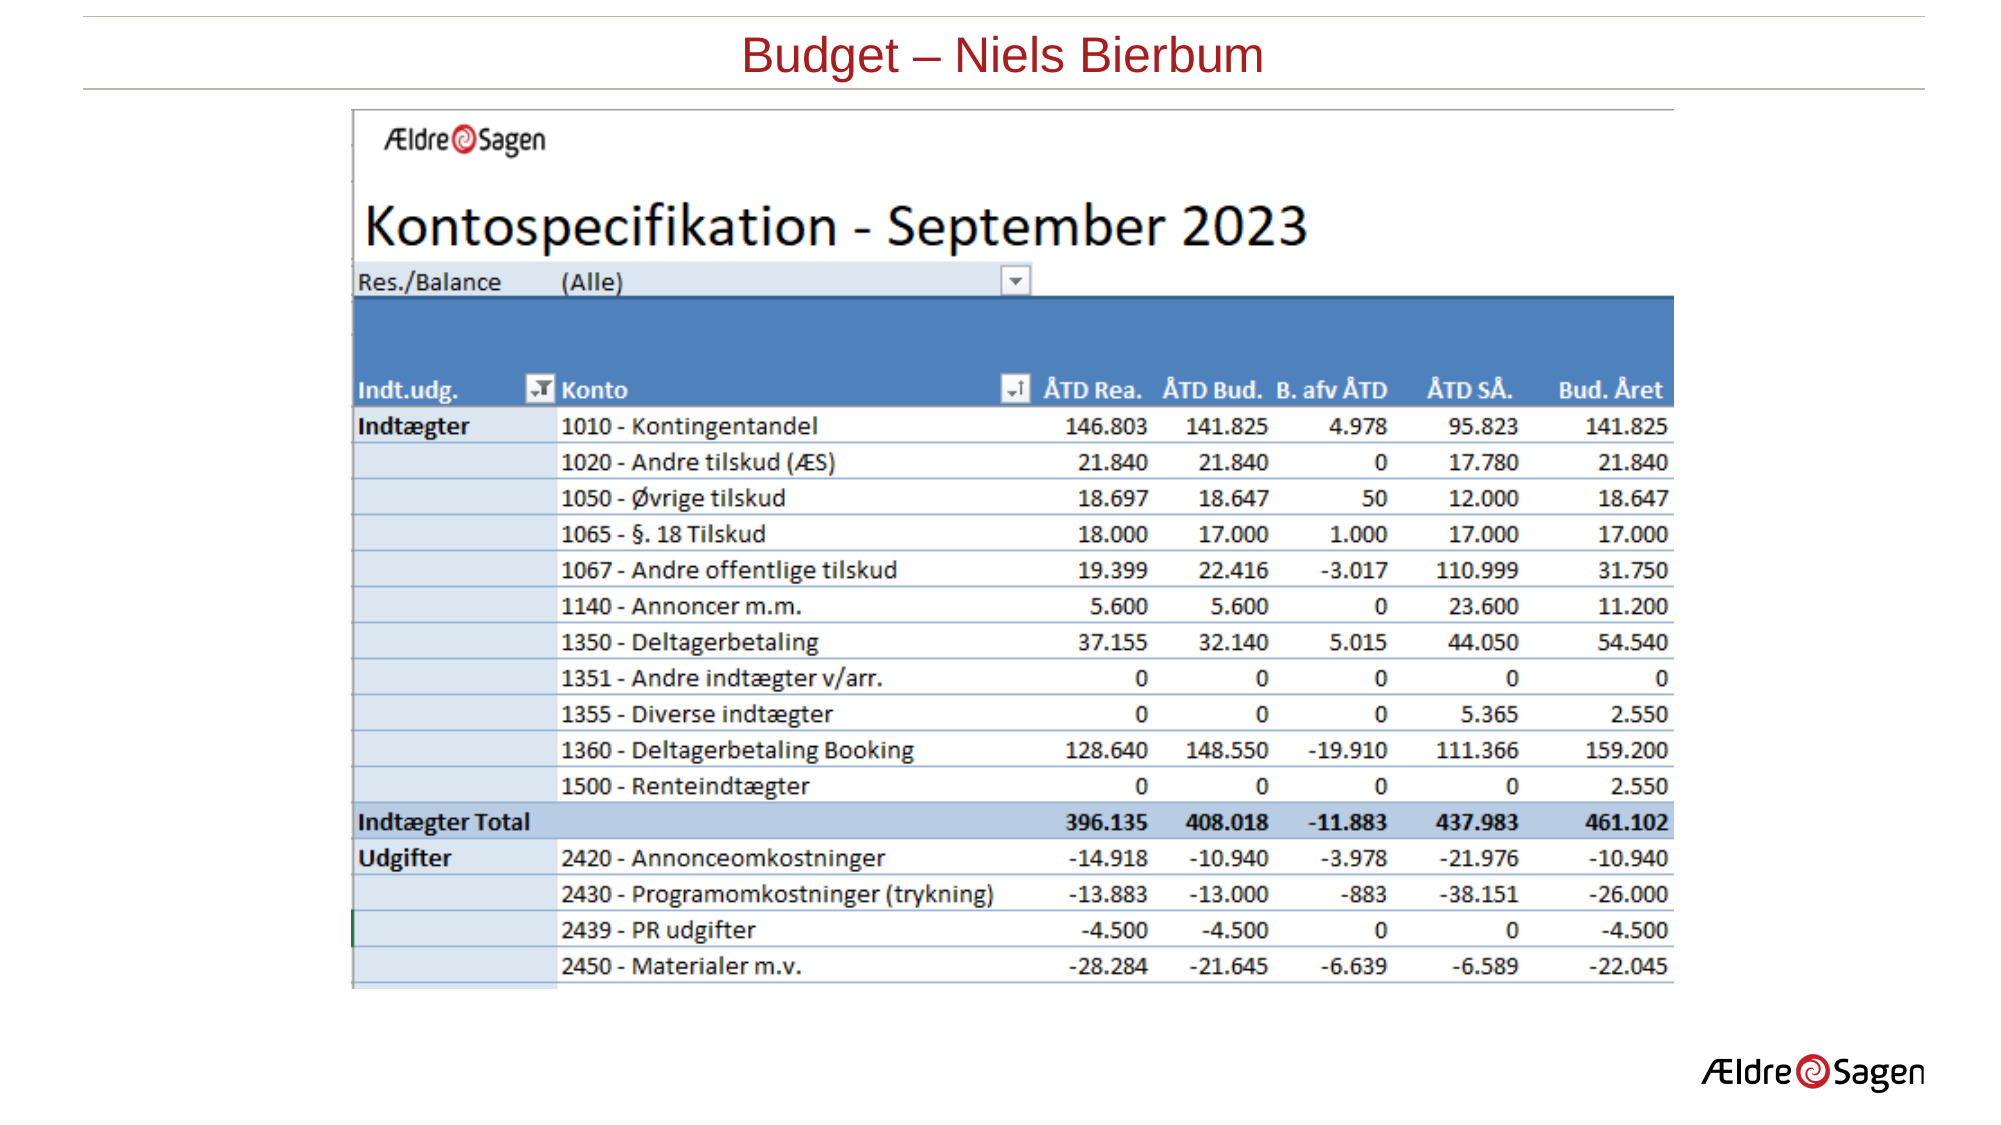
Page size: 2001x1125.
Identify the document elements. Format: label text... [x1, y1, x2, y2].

picture [351, 109, 1674, 989]
text_box [82, 123, 1925, 1036]
text_box Budget – Niels Bierbum [82, 14, 1925, 92]
